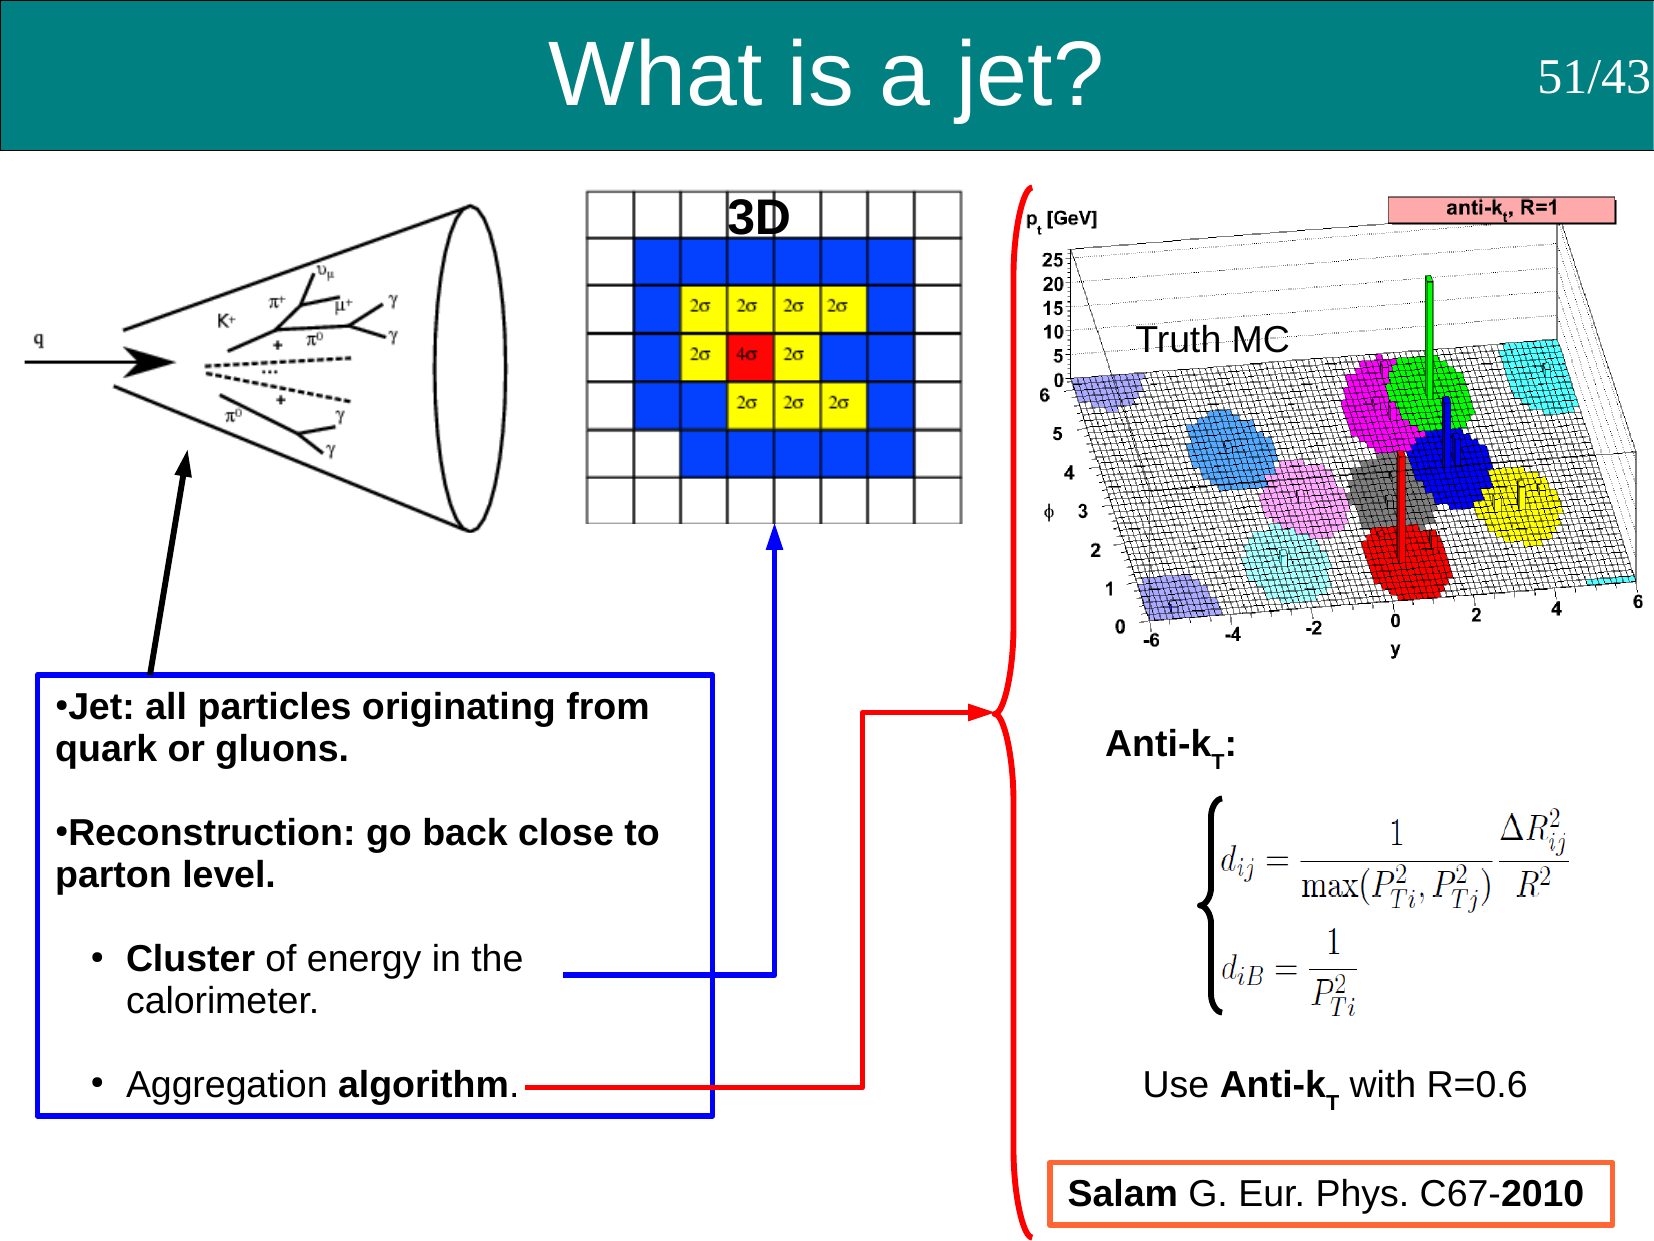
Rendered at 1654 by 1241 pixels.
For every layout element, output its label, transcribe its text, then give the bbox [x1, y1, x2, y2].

title What is a jet? [82, 22, 1571, 126]
picture [1020, 159, 1646, 672]
picture [562, 172, 987, 524]
text_box 3D [712, 181, 826, 253]
text_box Salam G. Eur. Phys. C67-2010 [1050, 1162, 1613, 1226]
picture [24, 182, 516, 533]
text_box Anti-kT: [1087, 712, 1501, 785]
text_box Truth MC [1117, 308, 1343, 371]
picture [1200, 787, 1576, 1028]
text_box Jet: all particles originating from quark or gluons. Reconstruction: go back close to parton level. Cluster of energy in the calorimeter. Aggregation algorithm. [37, 675, 713, 1116]
text_box Use Anti-kT with R=0.6 [1125, 1053, 1576, 1126]
